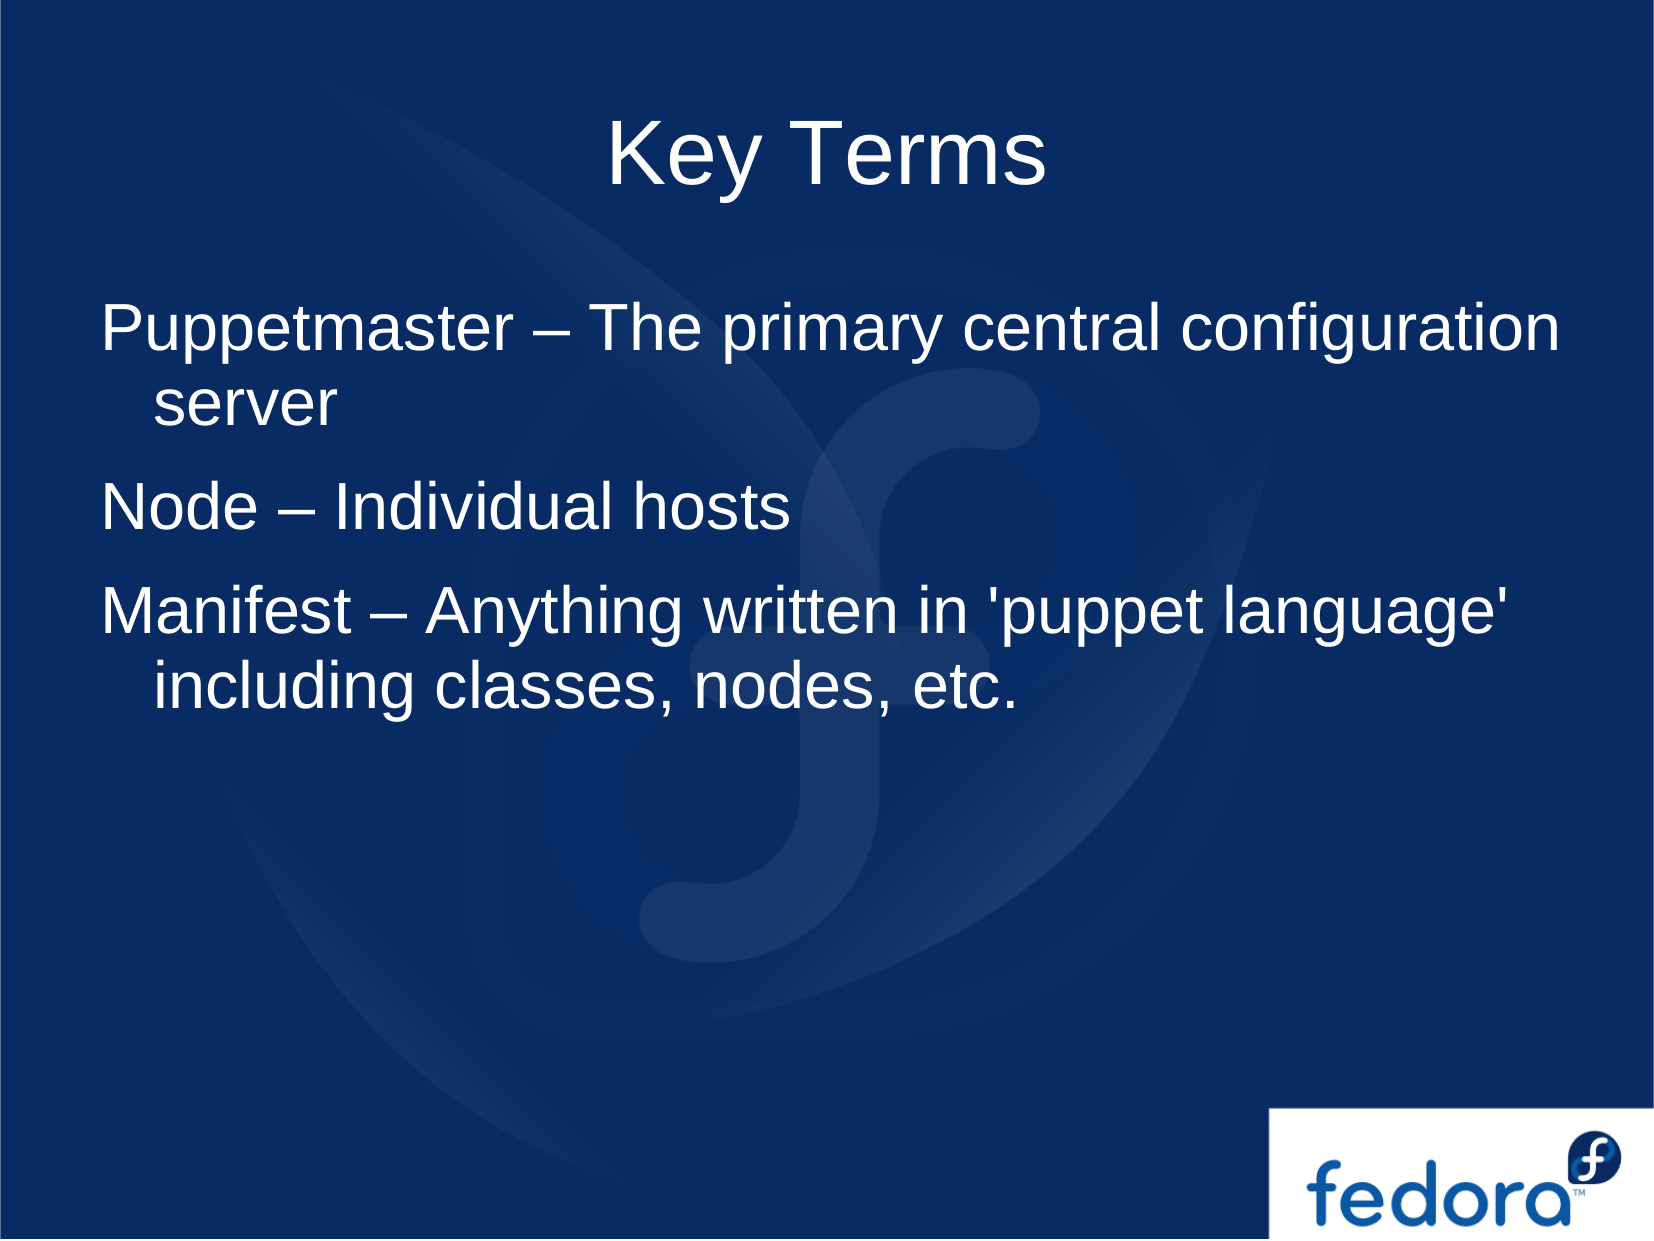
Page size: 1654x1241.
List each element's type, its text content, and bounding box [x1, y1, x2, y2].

picture [0, 0, 1654, 1239]
title Key Terms [82, 56, 1571, 250]
list Puppetmaster – The primary central configuration server Node – Individual hosts Manifest – Anything written in 'puppet language' including classes, nodes, etc. [82, 290, 1571, 1094]
